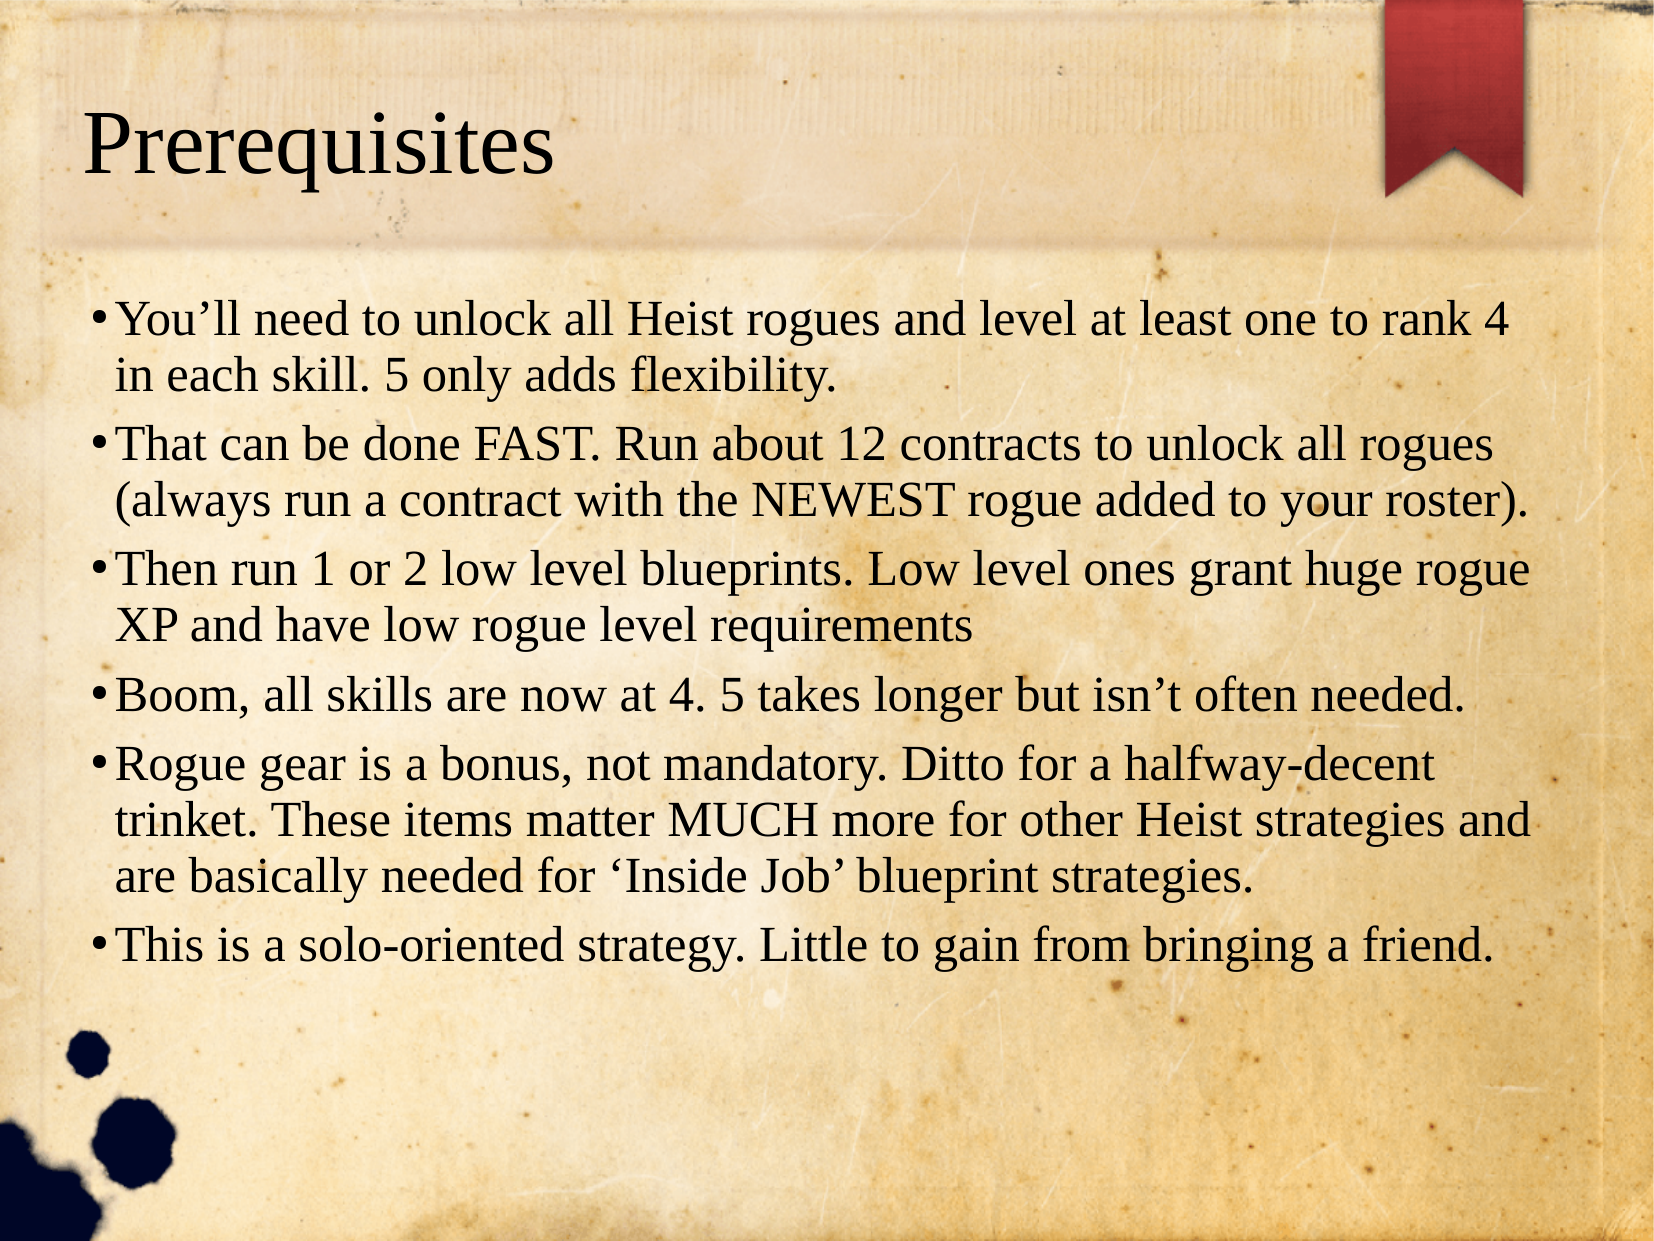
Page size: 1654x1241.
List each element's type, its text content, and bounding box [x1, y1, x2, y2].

list You’ll need to unlock all Heist rogues and level at least one to rank 4 in each skill. 5 only adds flexibility. That can be done FAST. Run about 12 contracts to unlock all rogues (always run a contract with the NEWEST rogue added to your roster). Then run 1 or 2 low level blueprints. Low level ones grant huge rogue XP and have low rogue level requirements Boom, all skills are now at 4. 5 takes longer but isn’t often needed. Rogue gear is a bonus, not mandatory. Ditto for a halfway-decent trinket. These items matter MUCH more for other Heist strategies and are basically needed for ‘Inside Job’ blueprint strategies. This is a solo-oriented strategy. Little to gain from bringing a friend. [82, 290, 1538, 1010]
picture [0, 0, 1654, 1241]
title Prerequisites [82, 49, 1347, 237]
